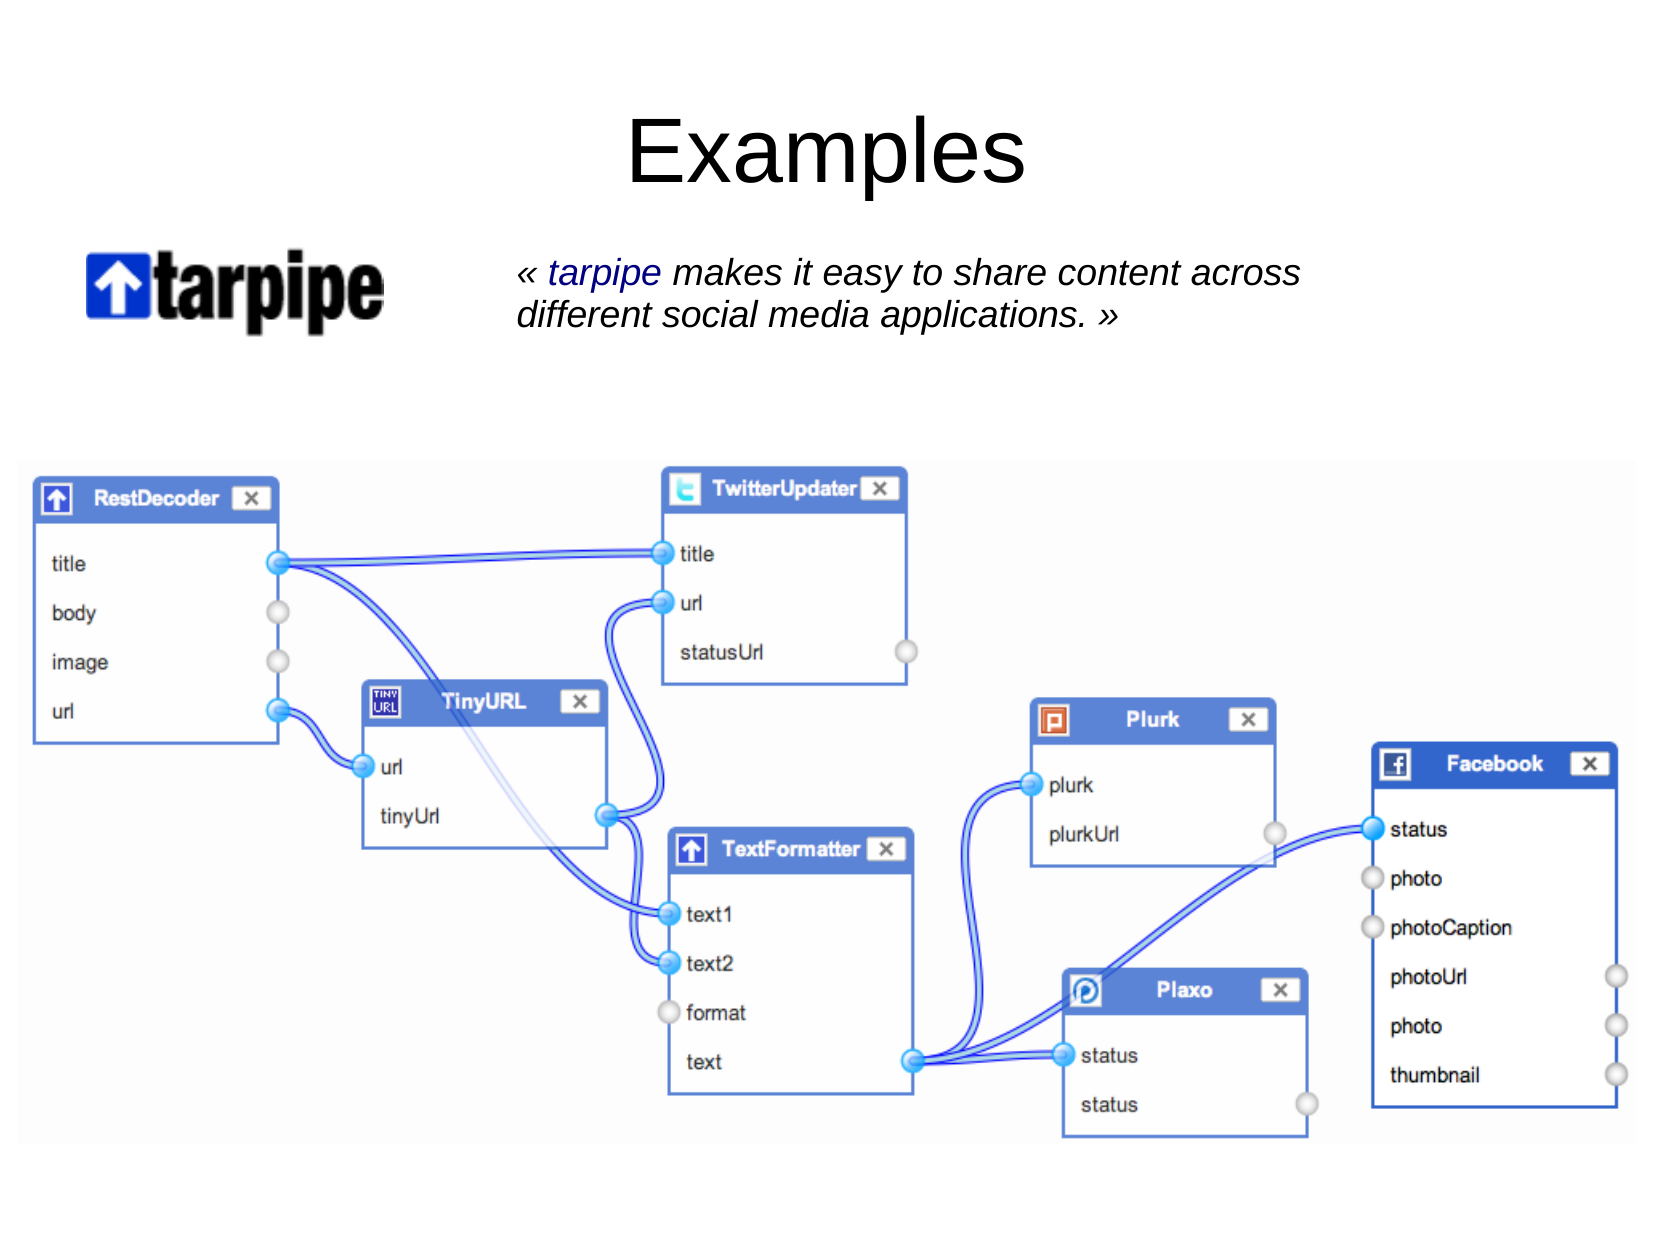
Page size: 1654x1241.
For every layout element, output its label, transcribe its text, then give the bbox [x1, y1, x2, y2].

text_box « tarpipe makes it easy to share content across different social media applications. » [501, 243, 1447, 343]
picture [86, 236, 384, 341]
picture [17, 460, 1636, 1145]
title Examples [59, 47, 1595, 255]
